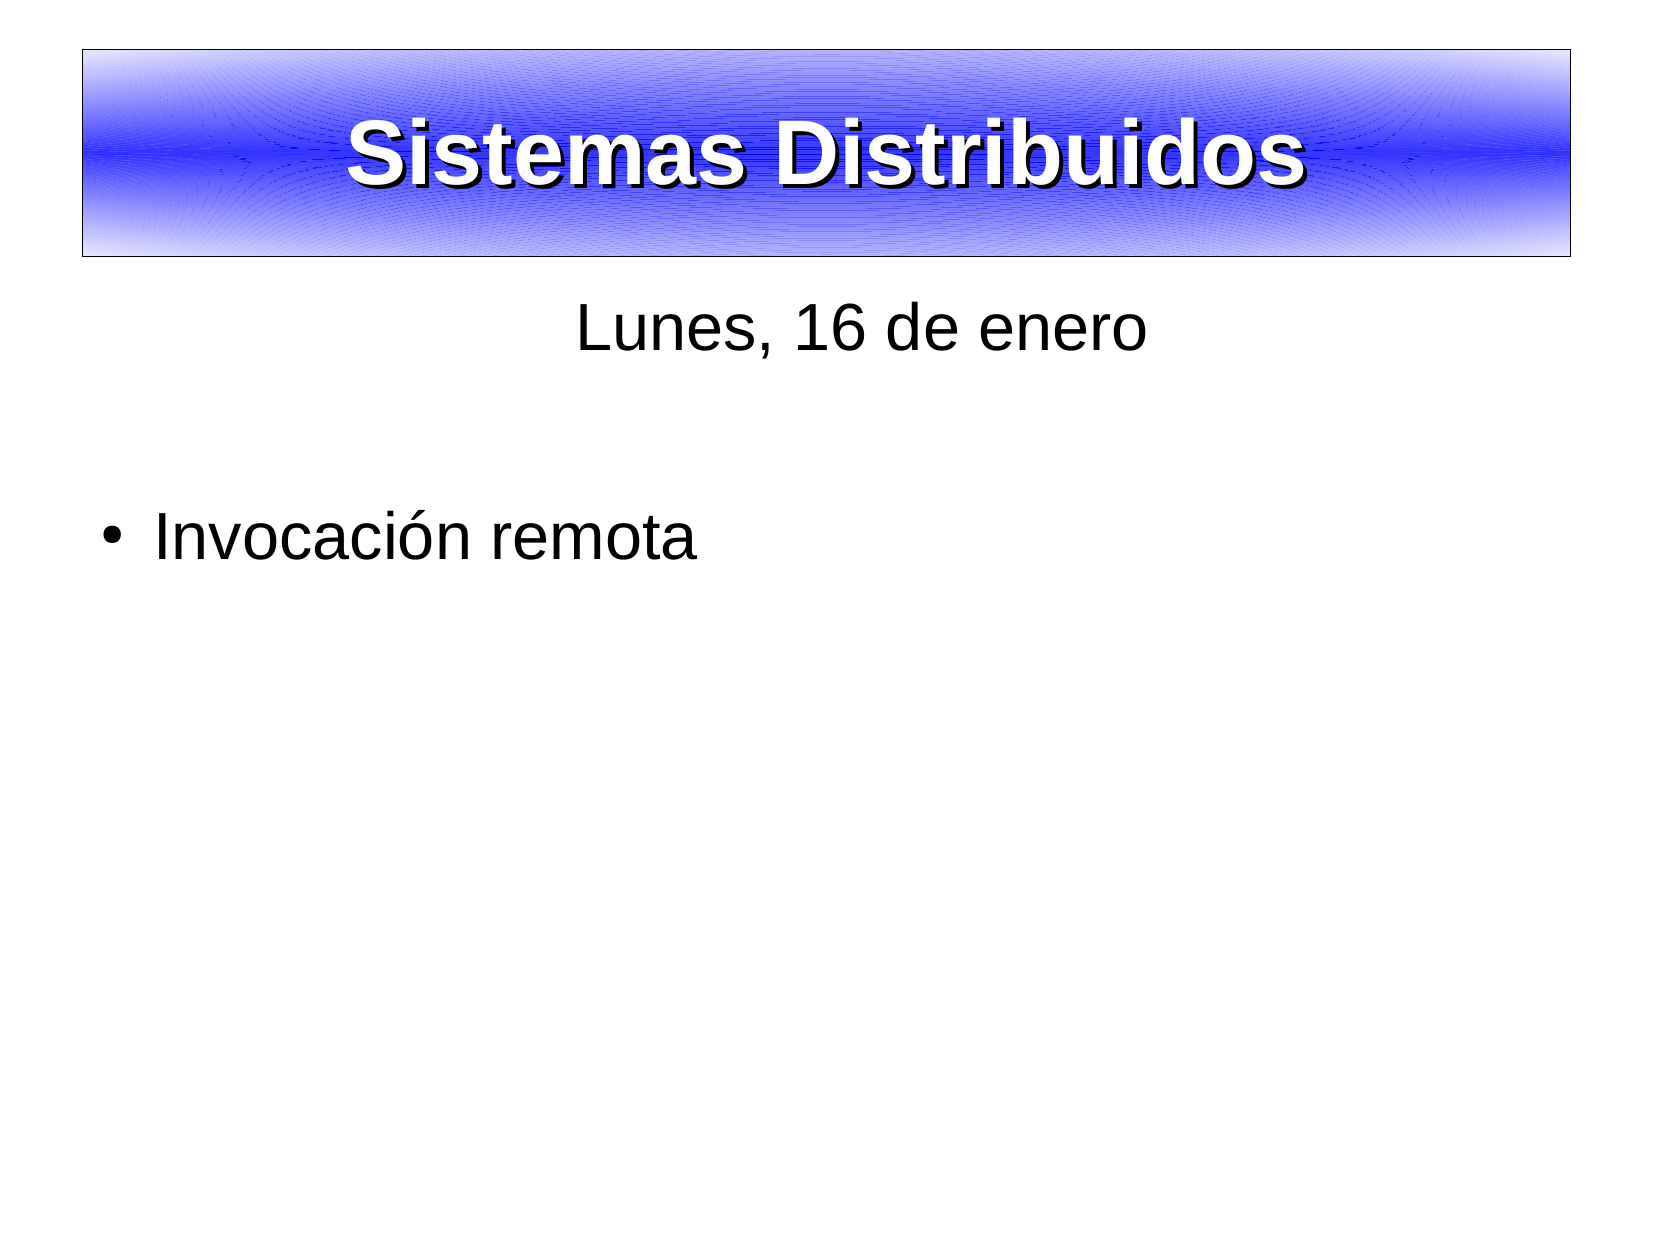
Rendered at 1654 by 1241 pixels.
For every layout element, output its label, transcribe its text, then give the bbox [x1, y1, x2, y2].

title Sistemas Distribuidos [82, 49, 1571, 257]
list Lunes, 16 de enero Invocación remota [82, 290, 1571, 1109]
